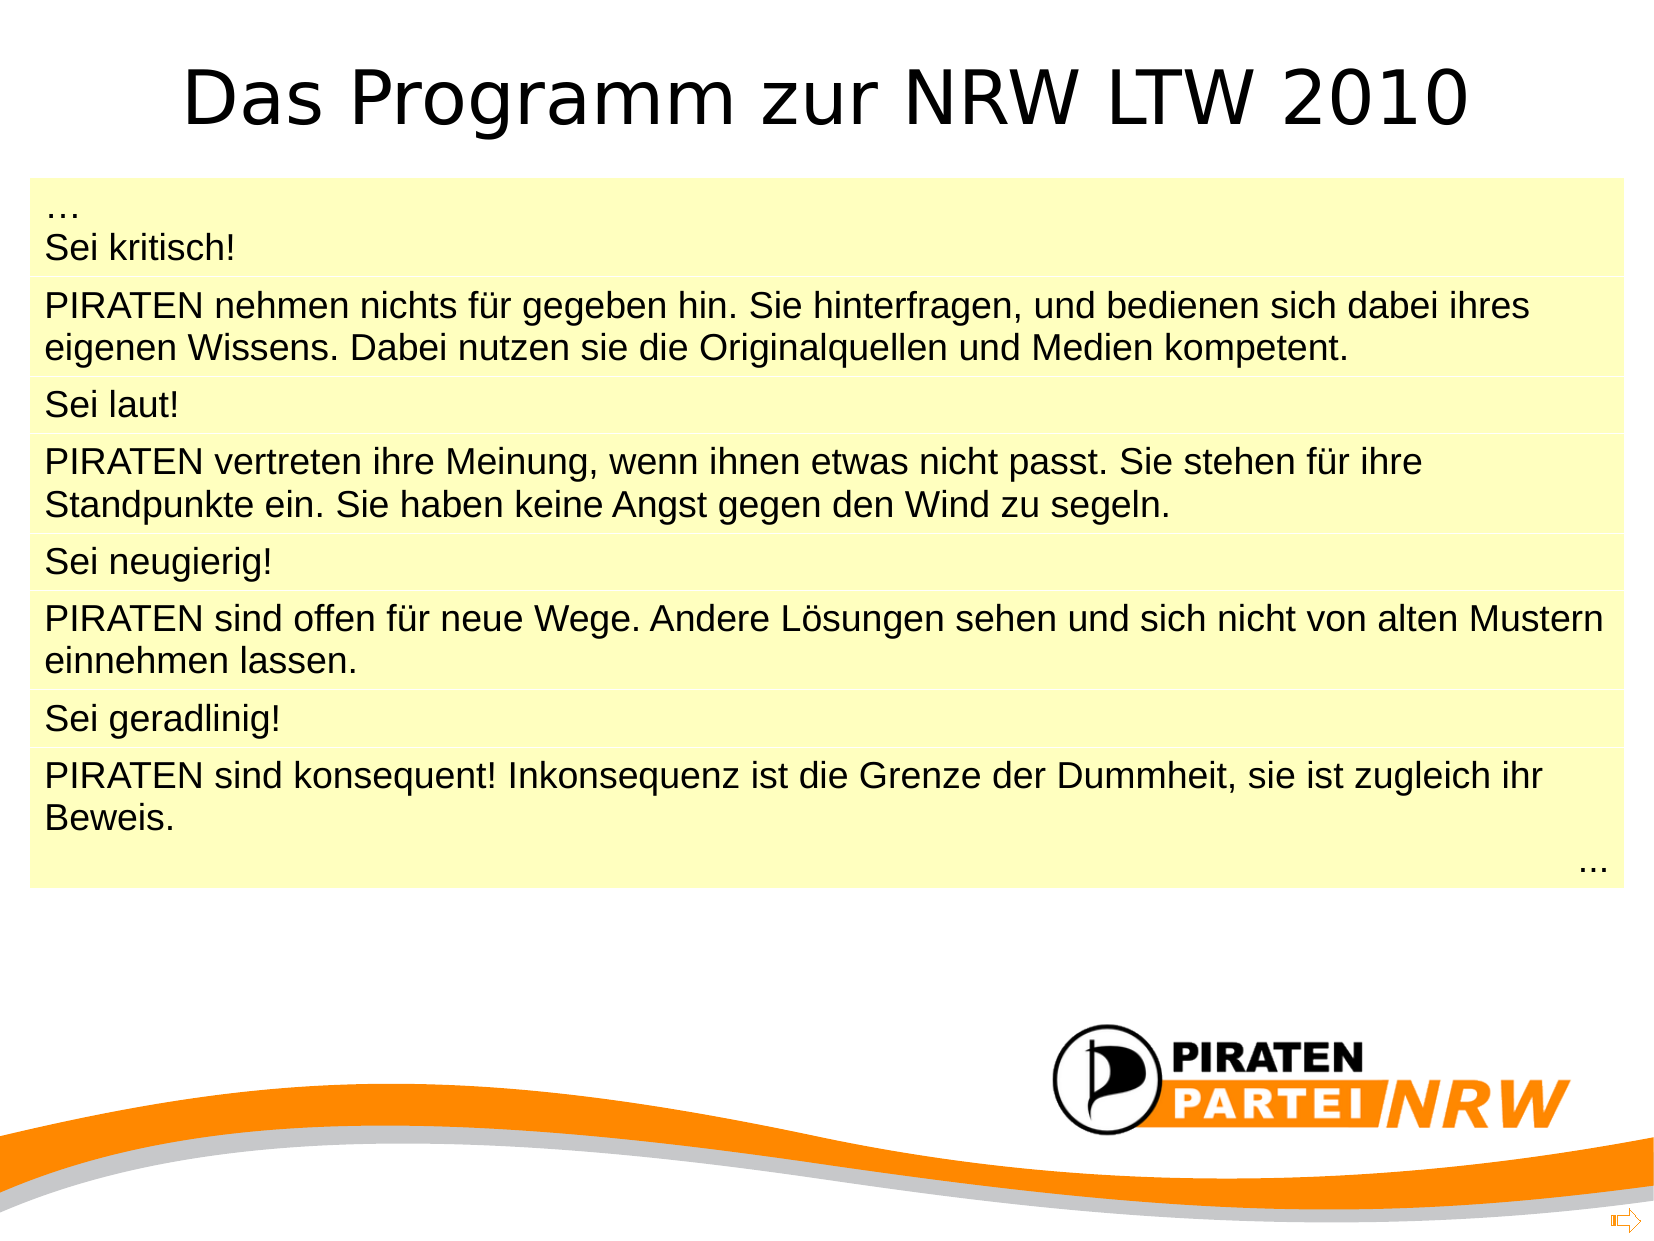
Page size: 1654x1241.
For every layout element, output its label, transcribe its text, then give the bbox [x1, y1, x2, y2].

table_cell Sei neugierig! [30, 534, 1624, 590]
table_cell PIRATEN nehmen nichts für gegeben hin. Sie hinterfragen, und bedienen sich dabei ihres eigenen Wissens. Dabei nutzen sie die Originalquellen und Medien kompetent. [30, 277, 1624, 376]
table_cell PIRATEN vertreten ihre Meinung, wenn ihnen etwas nicht passt. Sie stehen für ihre Standpunkte ein. Sie haben keine Angst gegen den Wind zu segeln. [30, 434, 1624, 533]
title Das Programm zur NRW LTW 2010 [82, 54, 1571, 143]
table_cell PIRATEN sind konsequent! Inkonsequenz ist die Grenze der Dummheit, sie ist zugleich ihr Beweis. ... [30, 748, 1624, 888]
table_header … Sei kritisch! [30, 178, 1624, 276]
table_cell PIRATEN sind offen für neue Wege. Andere Lösungen sehen und sich nicht von alten Mustern einnehmen lassen. [30, 591, 1624, 689]
table_cell Sei geradlinig! [30, 690, 1624, 747]
table_cell Sei laut! [30, 377, 1624, 433]
picture [1045, 1021, 1579, 1140]
